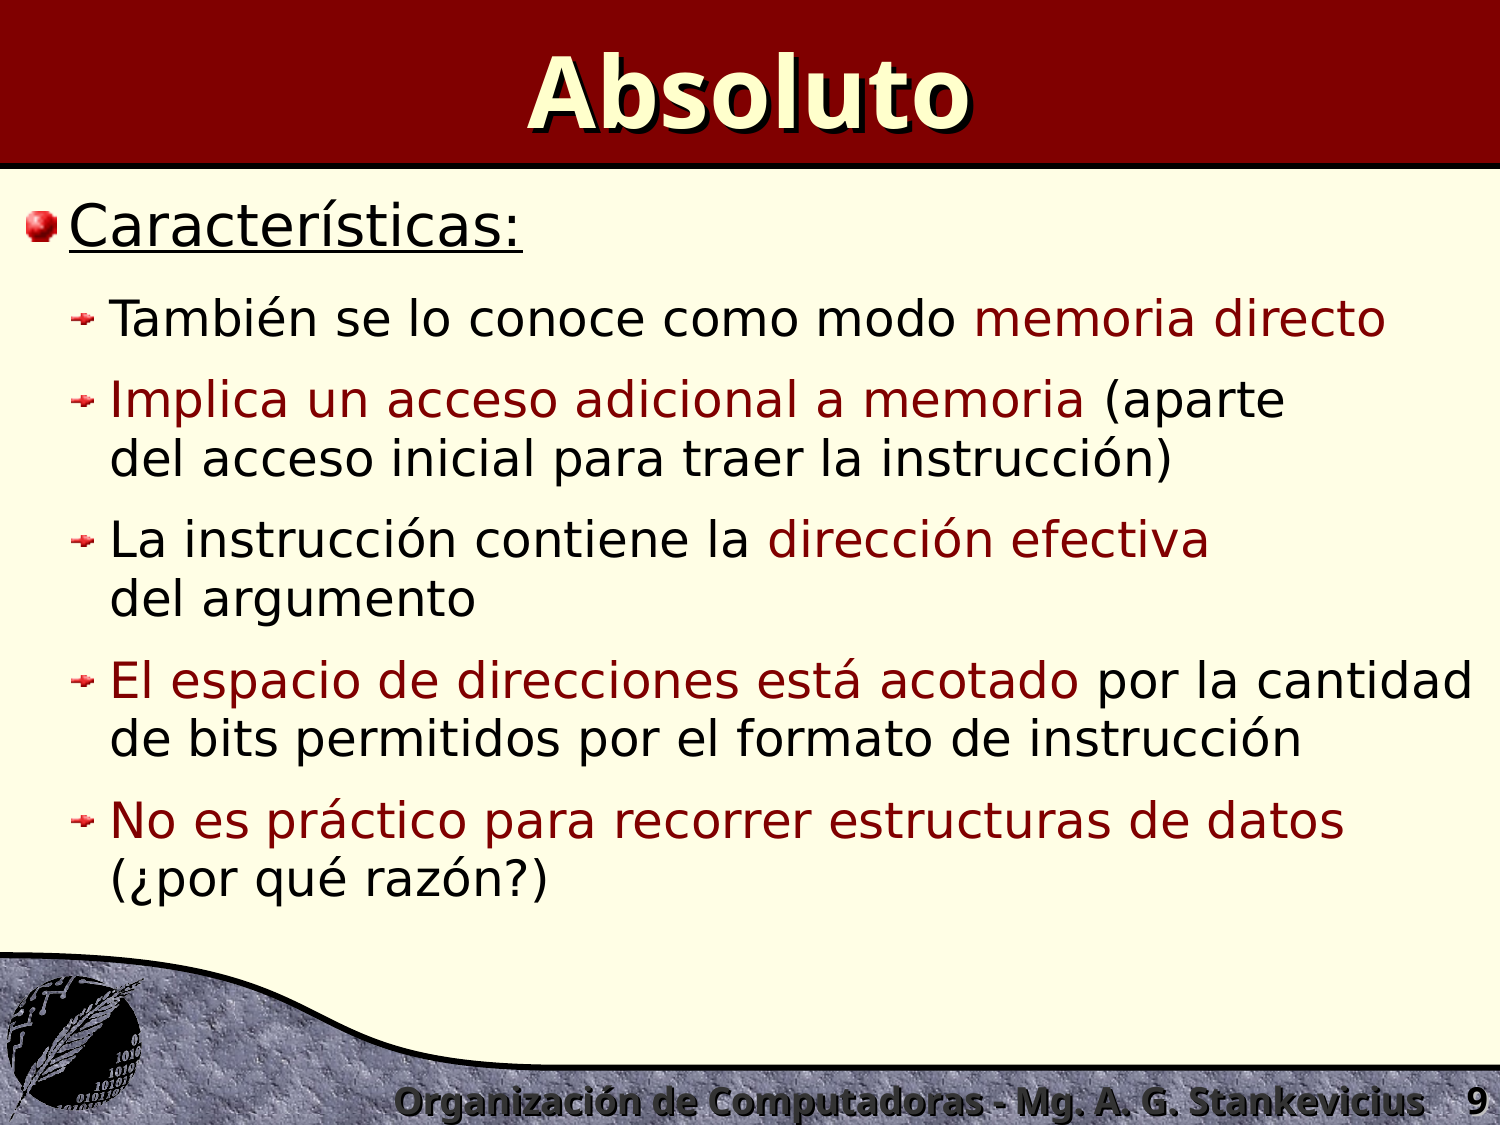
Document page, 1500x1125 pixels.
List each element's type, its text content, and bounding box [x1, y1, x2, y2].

picture [448, 1100, 455, 1110]
list Características: También se lo conoce como modo memoria directo Implica un acceso adicional a memoria (aparte del acceso inicial para traer la instrucción) La instrucción contiene la dirección efectiva del argumento El espacio de direcciones está acotado por la cantidad de bits permitidos por el formato de instrucción No es práctico para recorrer estructuras de datos (¿por qué razón?) [11, 192, 1486, 935]
picture [802, 1100, 806, 1110]
title Absoluto [15, 5, 1485, 160]
picture [0, 959, 1500, 1125]
picture [1058, 1100, 1065, 1110]
